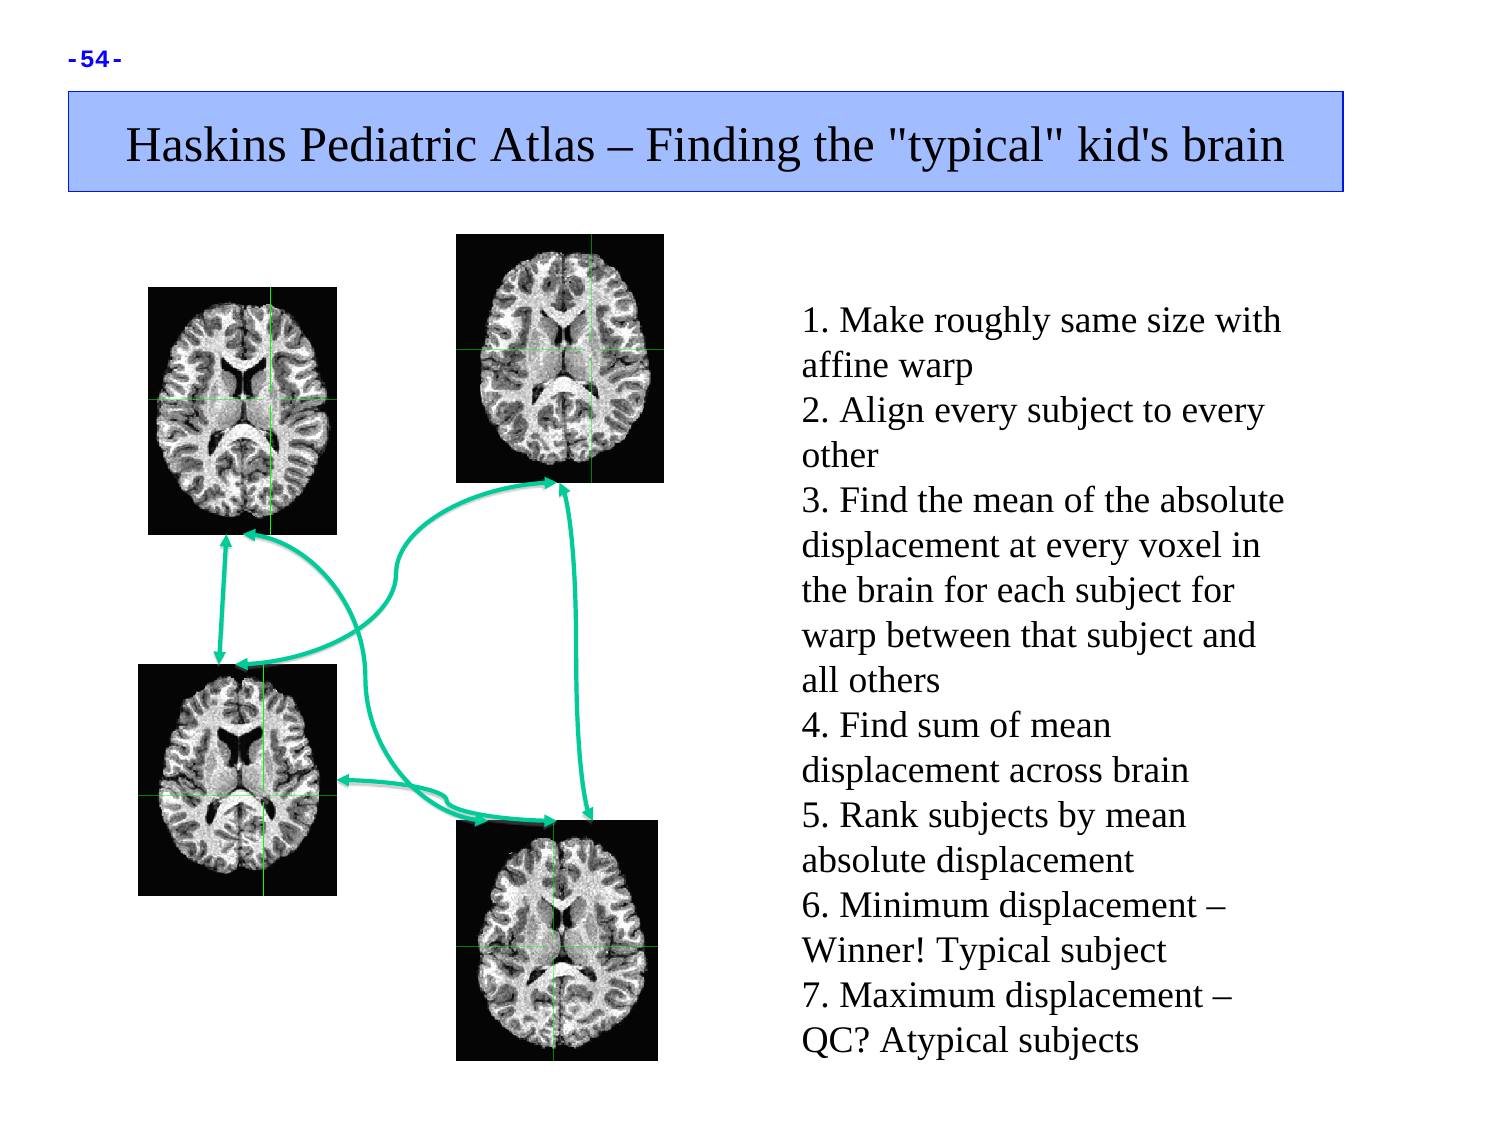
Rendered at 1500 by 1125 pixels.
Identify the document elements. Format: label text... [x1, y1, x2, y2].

text_box Haskins Pediatric Atlas – Finding the "typical" kid's brain [68, 91, 1344, 192]
picture [148, 287, 337, 535]
picture [138, 664, 337, 896]
picture [456, 234, 664, 483]
picture [456, 820, 658, 1061]
text_box 1. Make roughly same size with affine warp 2. Align every subject to every other 3. Find the mean of the absolute displacement at every voxel in the brain for each subject for warp between that subject and all others 4. Find sum of mean displacement across brain 5. Rank subjects by mean absolute displacement 6. Minimum displacement – Winner! Typical subject 7. Maximum displacement – QC? Atypical subjects [786, 287, 1302, 1068]
